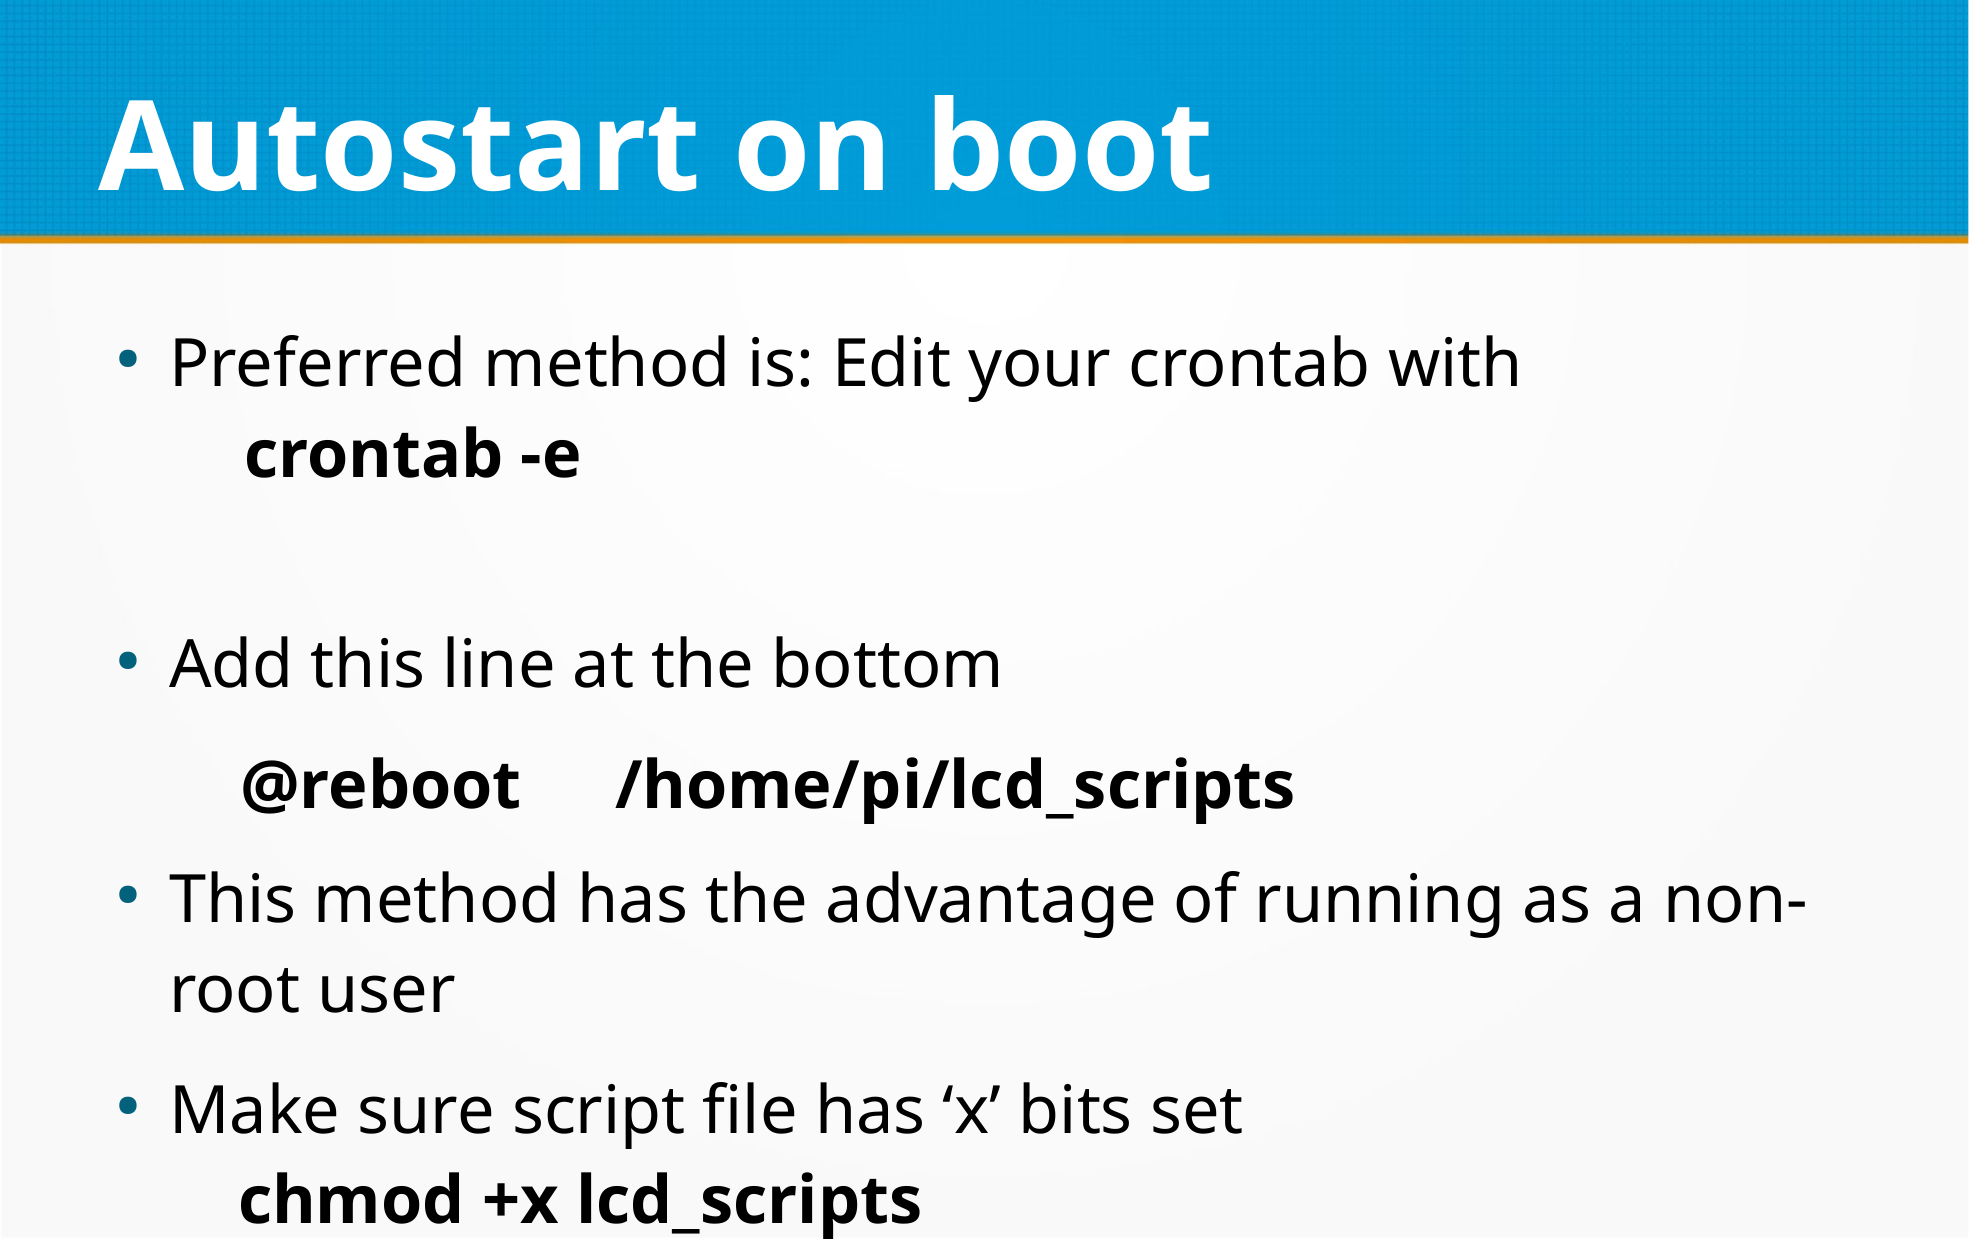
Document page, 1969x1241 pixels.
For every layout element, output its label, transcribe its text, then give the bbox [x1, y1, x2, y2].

title Autostart on boot [98, 19, 1870, 227]
picture [0, 233, 1969, 1241]
list Preferred method is: Edit your crontab with crontab -e Add this line at the bottom @reboot /home/pi/lcd_scripts This method has the advantage of running as a non-root user Make sure script file has ‘x’ bits set chmod +x lcd_scripts [98, 315, 1861, 1241]
